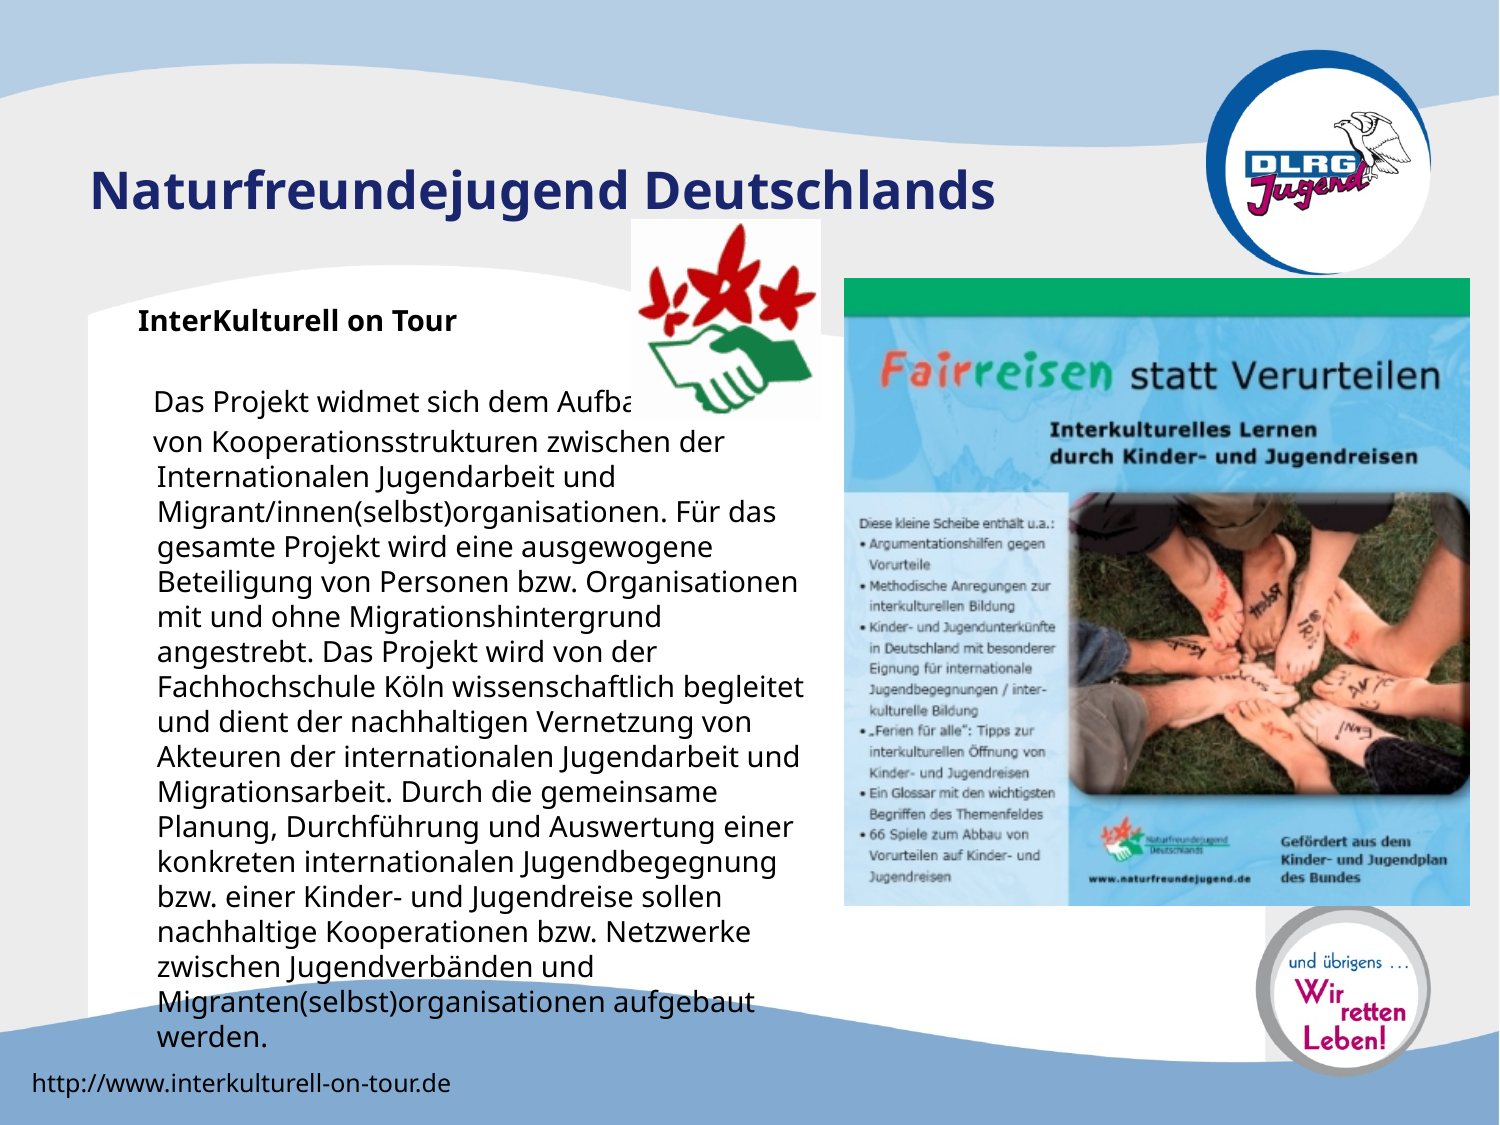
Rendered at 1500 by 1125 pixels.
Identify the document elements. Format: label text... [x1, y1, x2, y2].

text_box http://www.interkulturell-on-tour.de [16, 1058, 467, 1108]
list InterKulturell on Tour Das Projekt widmet sich dem Aufbau von Kooperationsstrukturen zwischen der Internationalen Jugendarbeit und Migrant/innen(selbst)organisationen. Für das gesamte Projekt wird eine ausgewogene Beteiligung von Personen bzw. Organisationen mit und ohne Migrationshintergrund angestrebt. Das Projekt wird von der Fachhochschule Köln wissenschaftlich begleitet und dient der nachhaltigen Vernetzung von Akteuren der internationalen Jugendarbeit und Migrationsarbeit. Durch die gemeinsame Planung, Durchführung und Auswertung einer konkreten internationalen Jugendbegegnung bzw. einer Kinder- und Jugendreise sollen nachhaltige Kooperationen bzw. Netzwerke zwischen Jugendverbänden und Migranten(selbst)organisationen aufgebaut werden. [29, 295, 827, 1034]
picture [0, 0, 1500, 1125]
title Naturfreundejugend Deutschlands [75, 149, 1138, 263]
